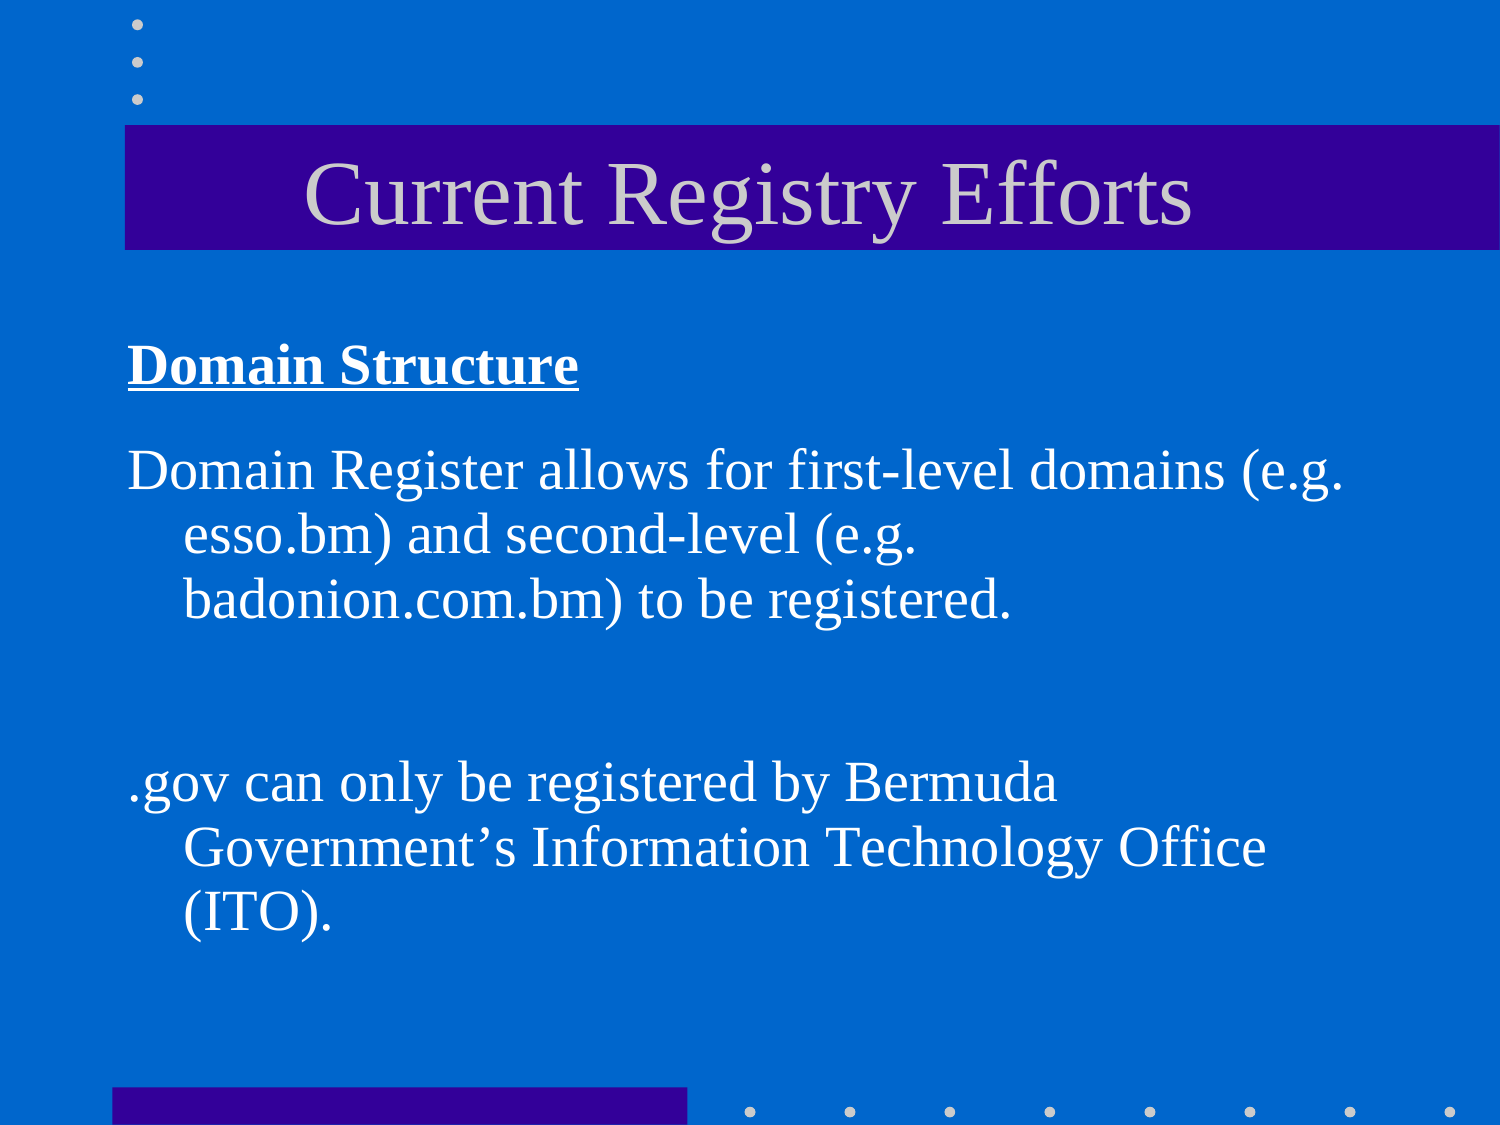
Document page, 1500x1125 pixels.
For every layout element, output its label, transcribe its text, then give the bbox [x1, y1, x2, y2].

title Current Registry Efforts [112, 99, 1388, 288]
list Domain Structure Domain Register allows for first-level domains (e.g. esso.bm) and second-level (e.g. badonion.com.bm) to be registered. .gov can only be registered by Bermuda Government’s Information Technology Office (ITO). [112, 324, 1388, 1083]
